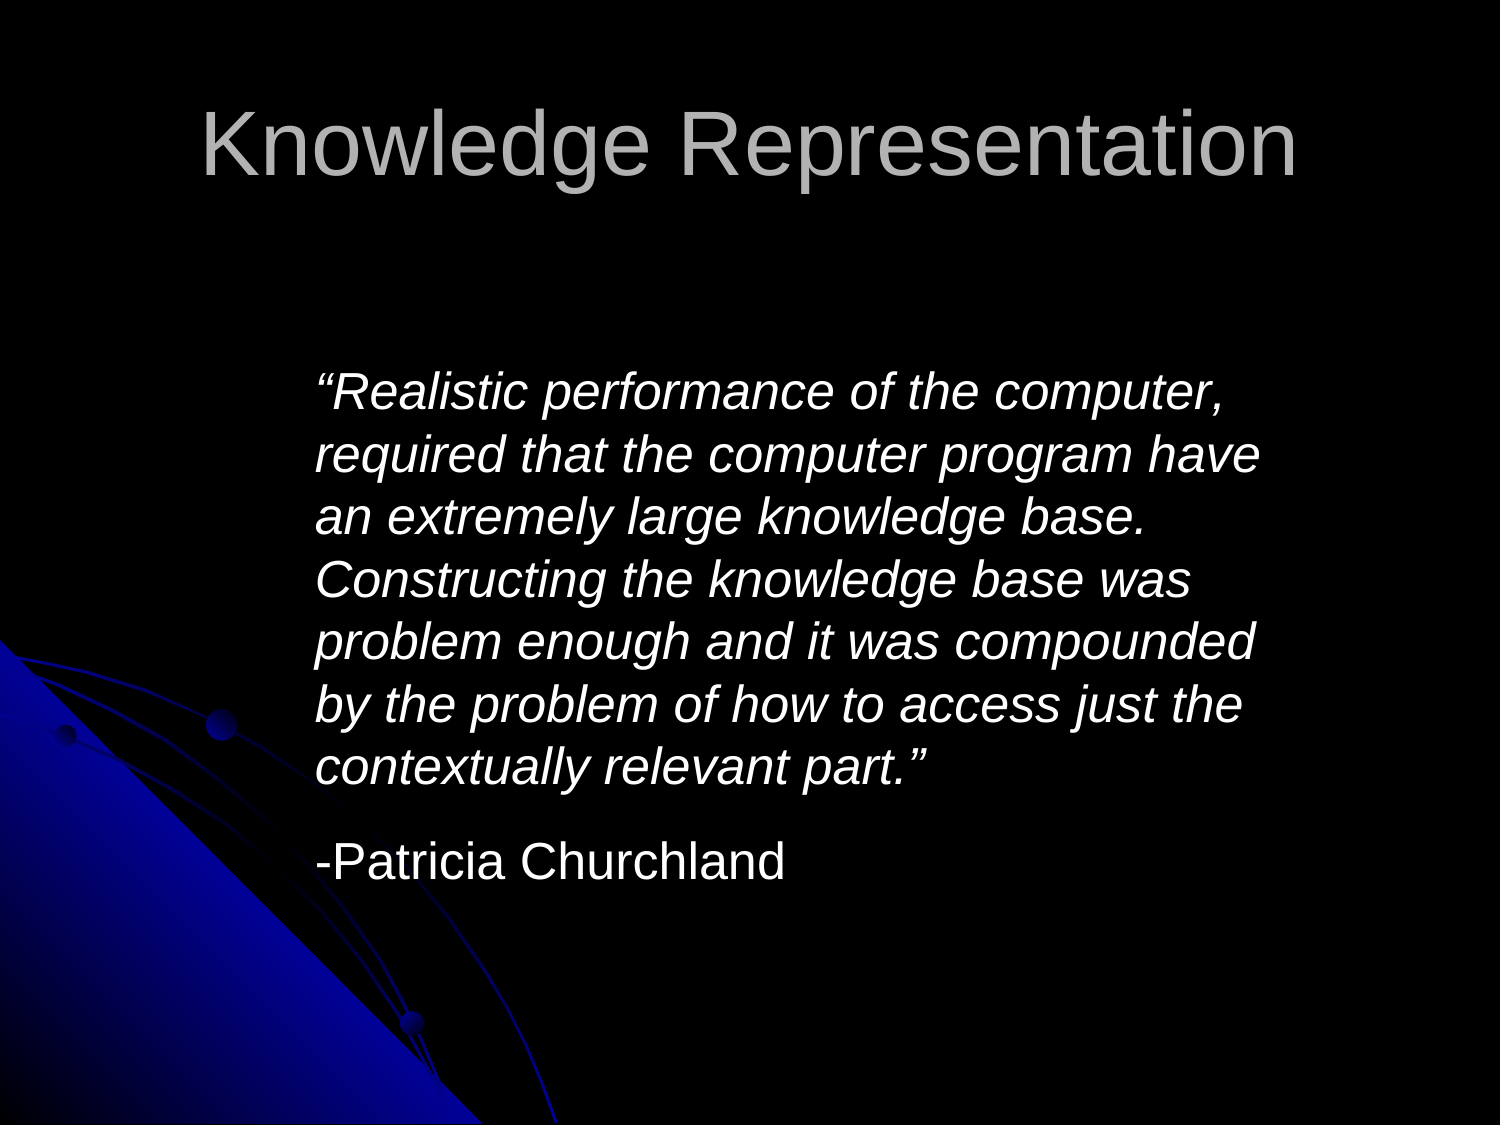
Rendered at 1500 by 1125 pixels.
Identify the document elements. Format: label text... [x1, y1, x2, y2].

text_box “Realistic performance of the computer, required that the computer program have an extremely large knowledge base. Constructing the knowledge base was problem enough and it was compounded by the problem of how to access just the contextually relevant part.” -Patricia Churchland [300, 350, 1288, 898]
title Knowledge Representation [75, 45, 1426, 233]
